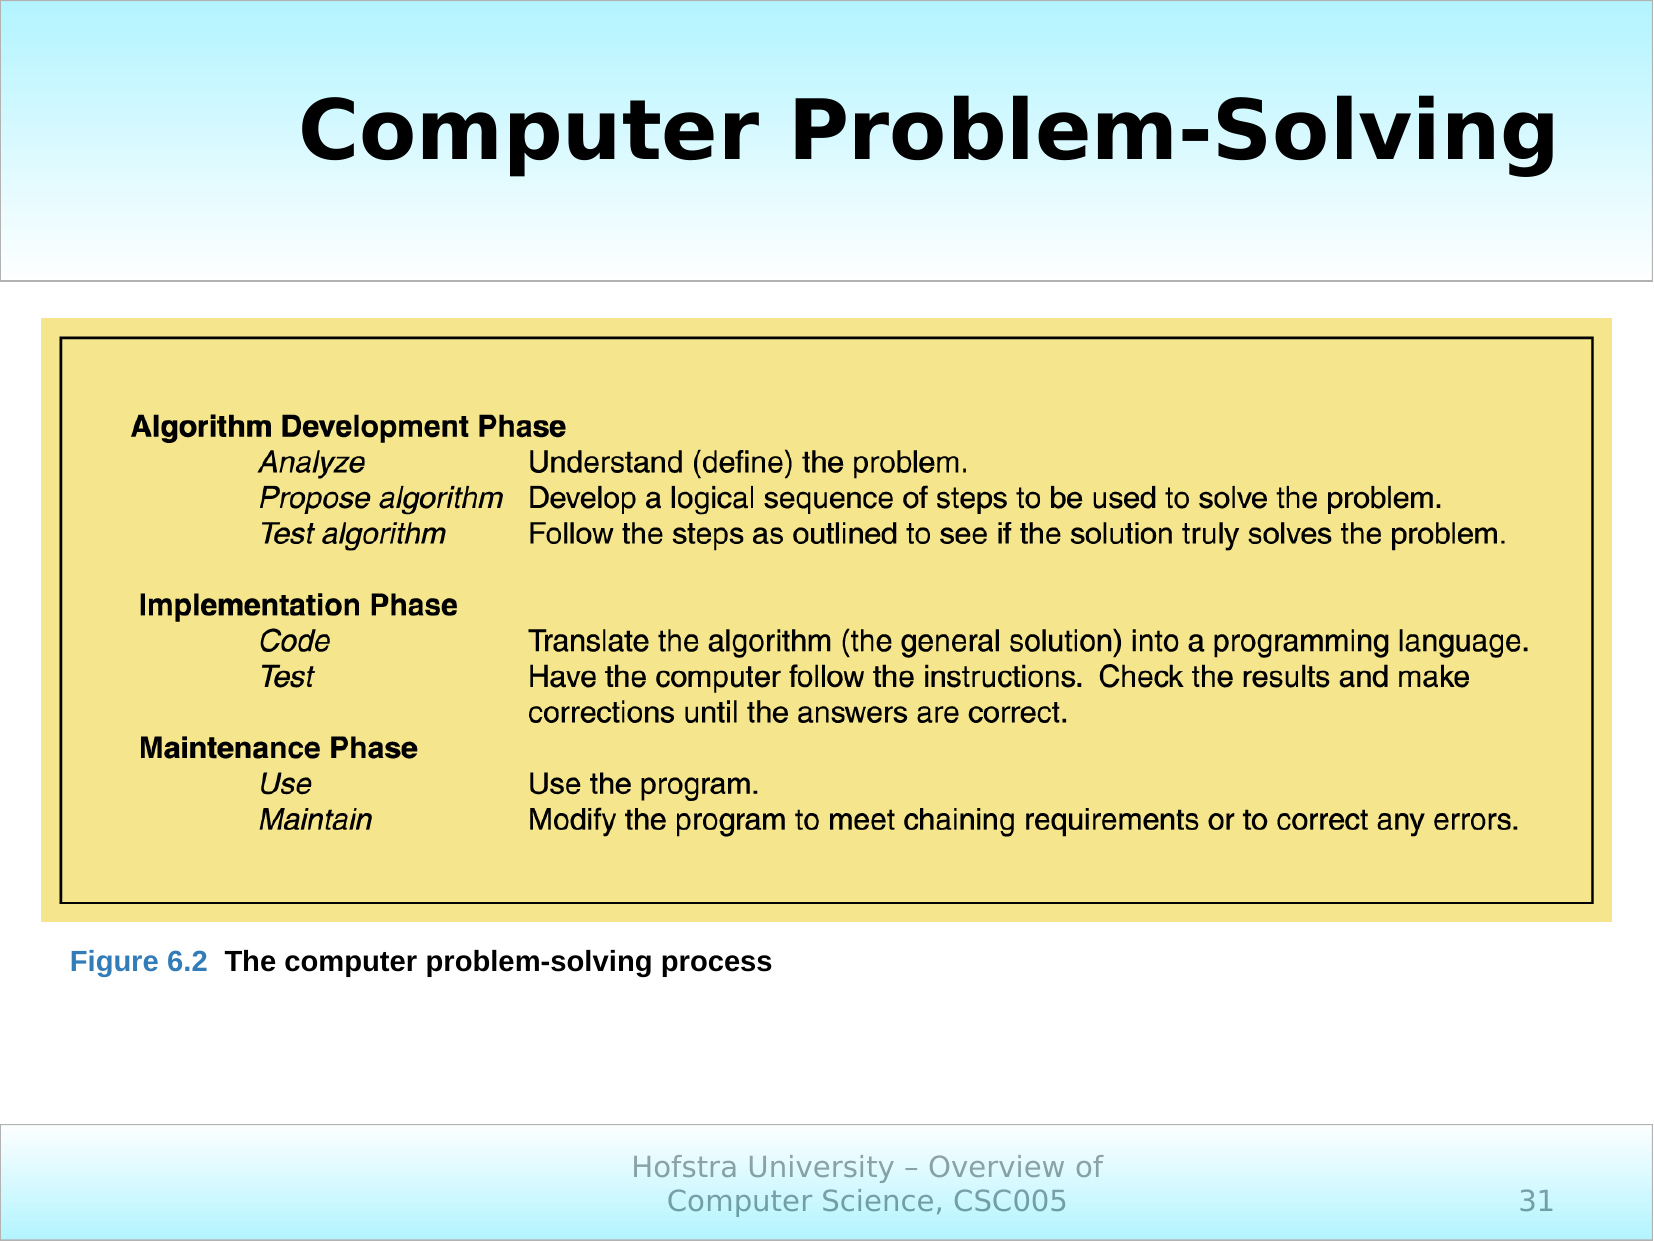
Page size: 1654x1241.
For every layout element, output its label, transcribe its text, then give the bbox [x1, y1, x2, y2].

text_box Figure 6.2 The computer problem-solving process [55, 937, 789, 986]
picture [41, 318, 1612, 923]
title Computer Problem-Solving [247, 12, 1612, 250]
